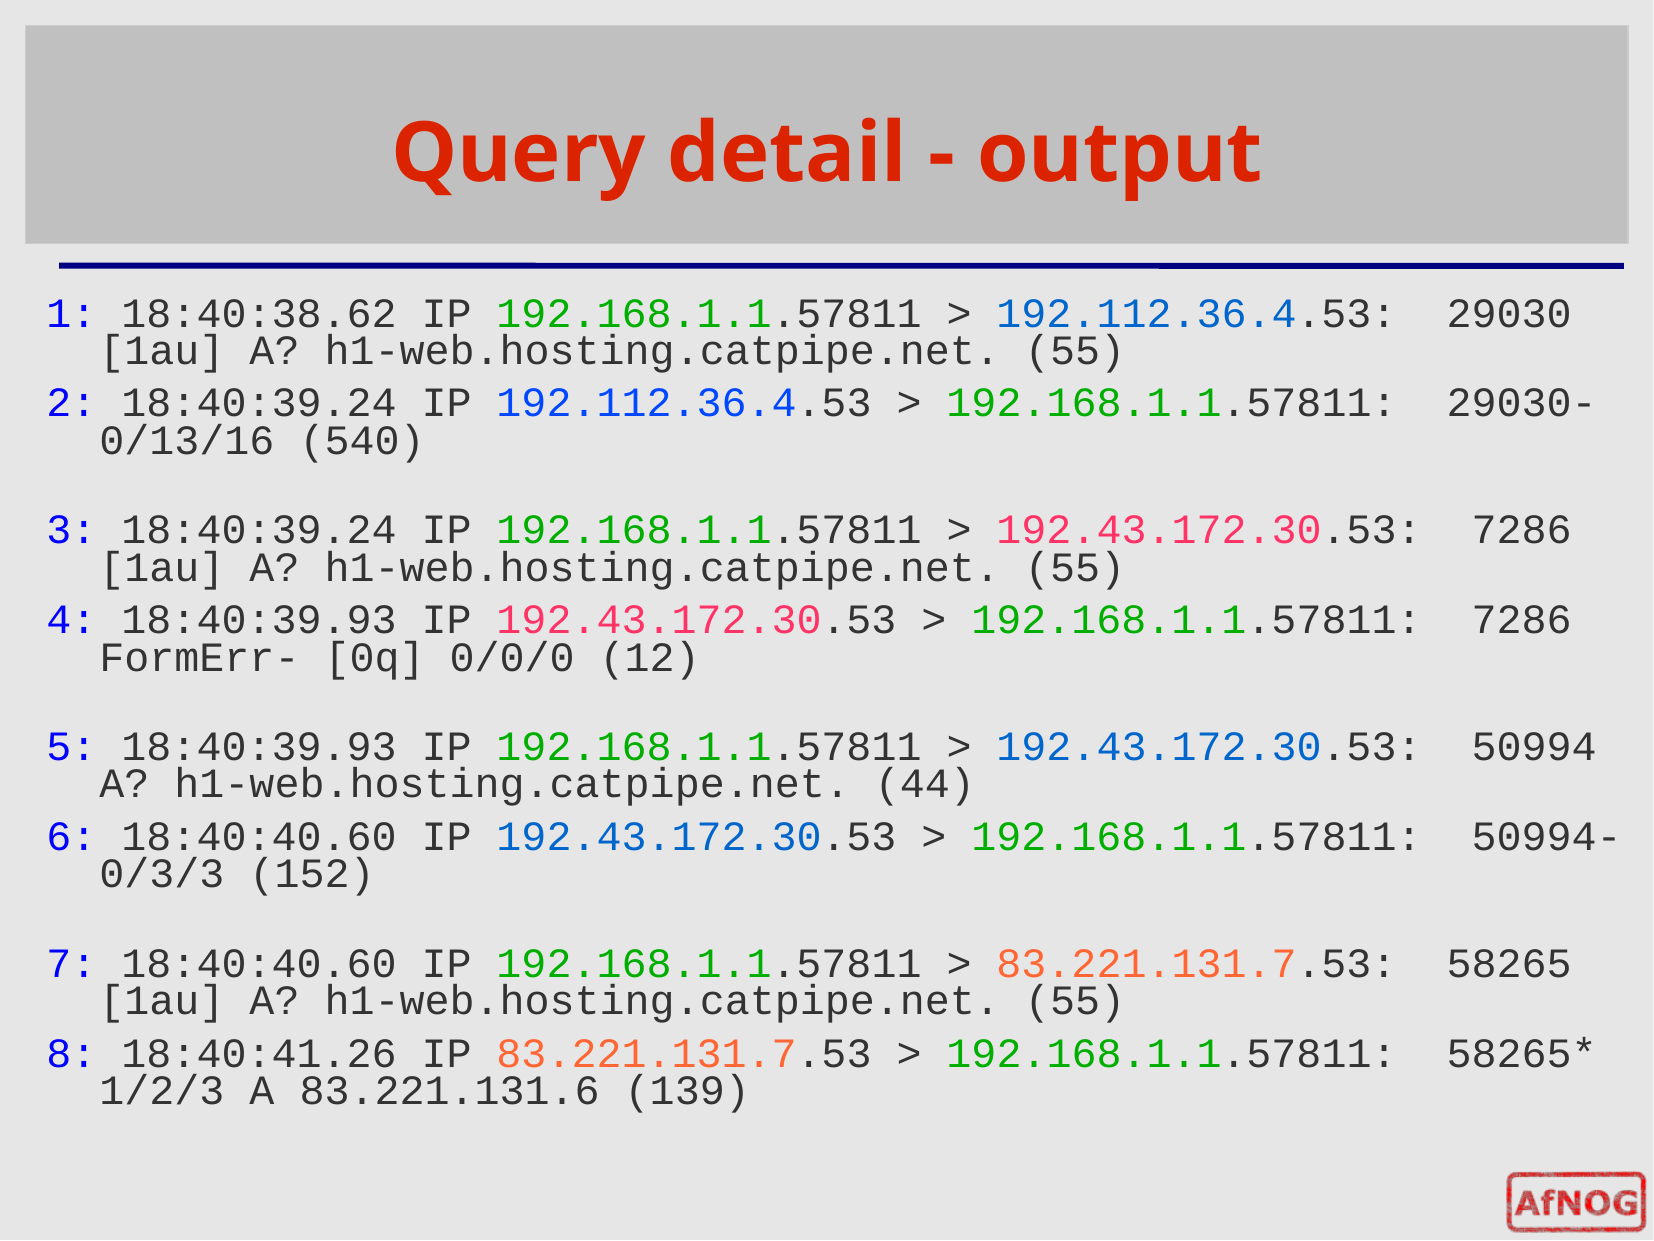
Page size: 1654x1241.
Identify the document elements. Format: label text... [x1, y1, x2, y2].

title Query detail - output [121, 46, 1534, 254]
picture [1505, 1170, 1648, 1235]
list 1: 18:40:38.62 IP 192.168.1.1.57811 > 192.112.36.4.53: 29030 [1au] A? h1-web.hosting.catpipe.net. (55) 2: 18:40:39.24 IP 192.112.36.4.53 > 192.168.1.1.57811: 29030- 0/13/16 (540) 3: 18:40:39.24 IP 192.168.1.1.57811 > 192.43.172.30.53: 7286 [1au] A? h1-web.hosting.catpipe.net. (55) 4: 18:40:39.93 IP 192.43.172.30.53 > 192.168.1.1.57811: 7286 FormErr- [0q] 0/0/0 (12) 5: 18:40:39.93 IP 192.168.1.1.57811 > 192.43.172.30.53: 50994 A? h1-web.hosting.catpipe.net. (44) 6: 18:40:40.60 IP 192.43.172.30.53 > 192.168.1.1.57811: 50994- 0/3/3 (152) 7: 18:40:40.60 IP 192.168.1.1.57811 > 83.221.131.7.53: 58265 [1au] A? h1-web.hosting.catpipe.net. (55) 8: 18:40:41.26 IP 83.221.131.7.53 > 192.168.1.1.57811: 58265* 1/2/3 A 83.221.131.6 (139) [29, 288, 1624, 1193]
